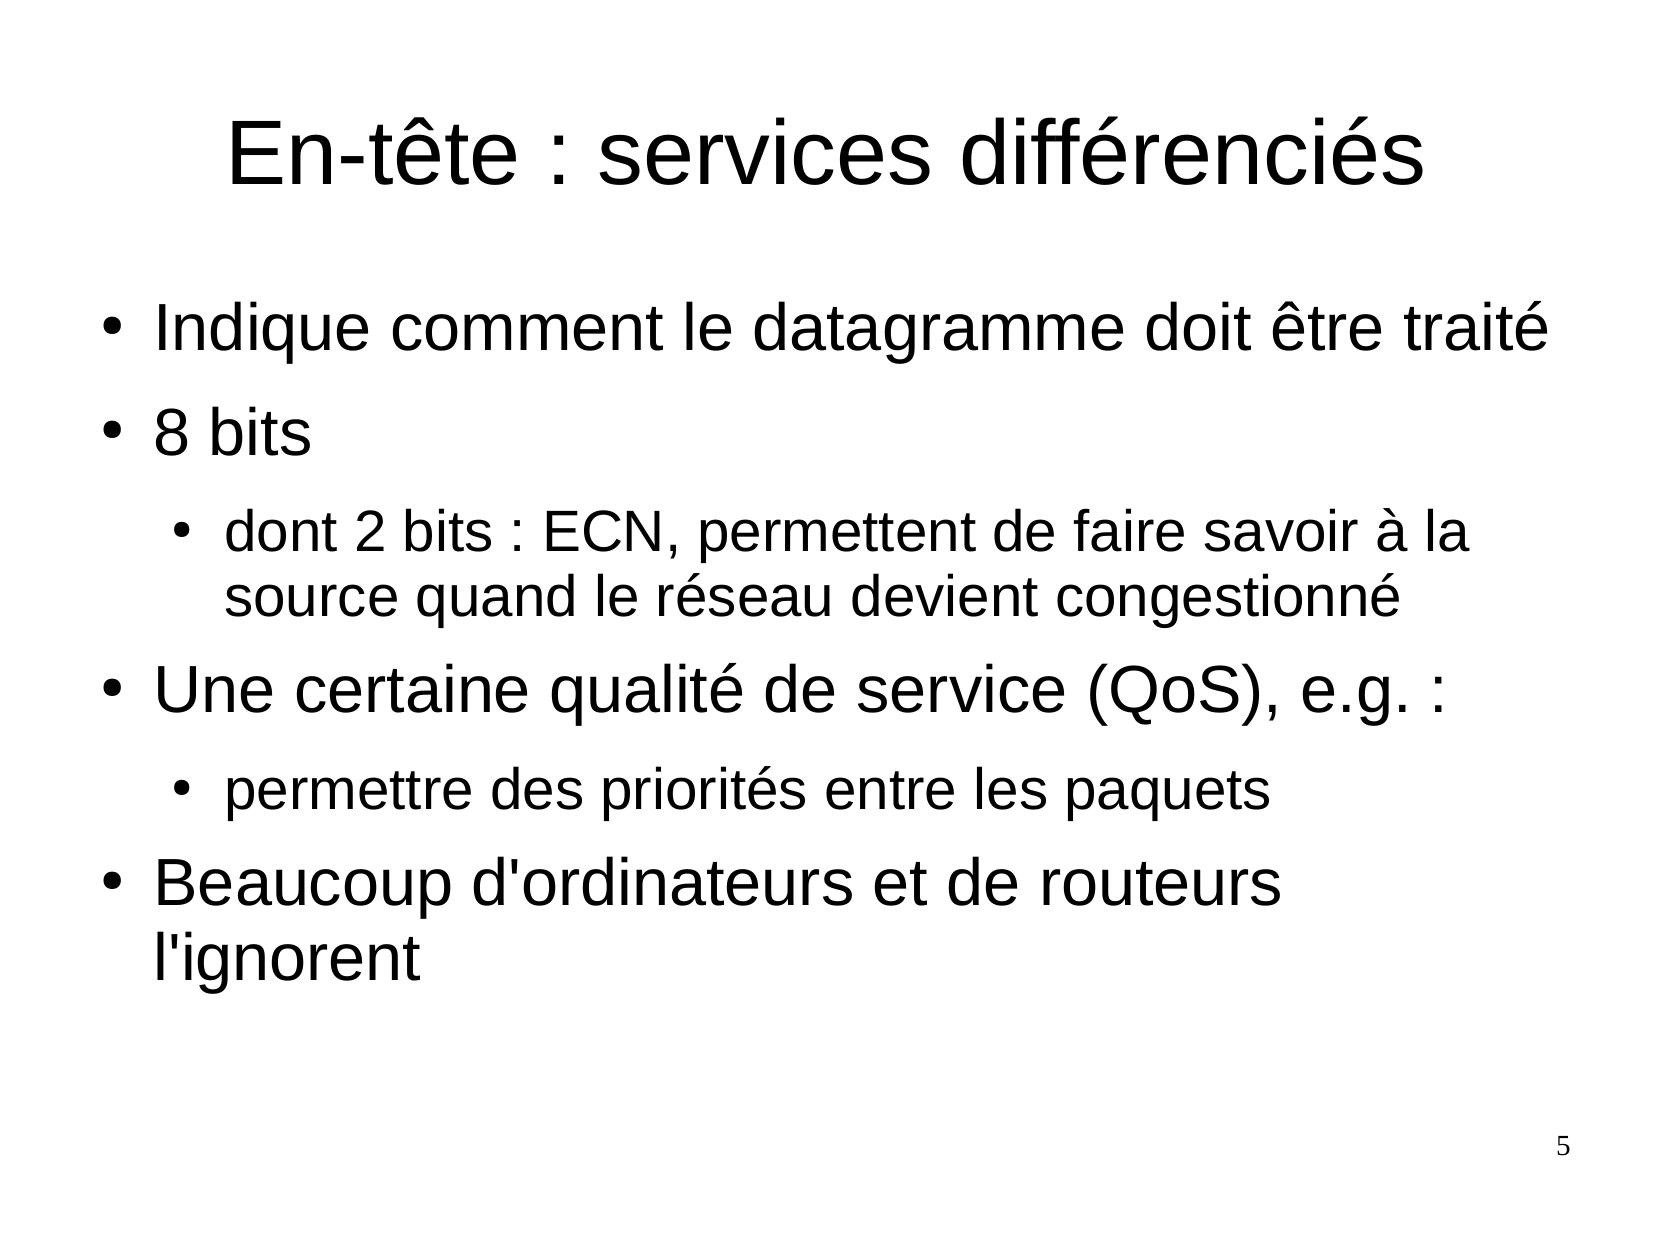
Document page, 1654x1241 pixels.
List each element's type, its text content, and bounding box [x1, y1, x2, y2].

title En-tête : services différenciés [82, 49, 1571, 257]
list Indique comment le datagramme doit être traité 8 bits dont 2 bits : ECN, permettent de faire savoir à la source quand le réseau devient congestionné Une certaine qualité de service (QoS), e.g. : permettre des priorités entre les paquets Beaucoup d'ordinateurs et de routeurs l'ignorent [82, 290, 1571, 1109]
